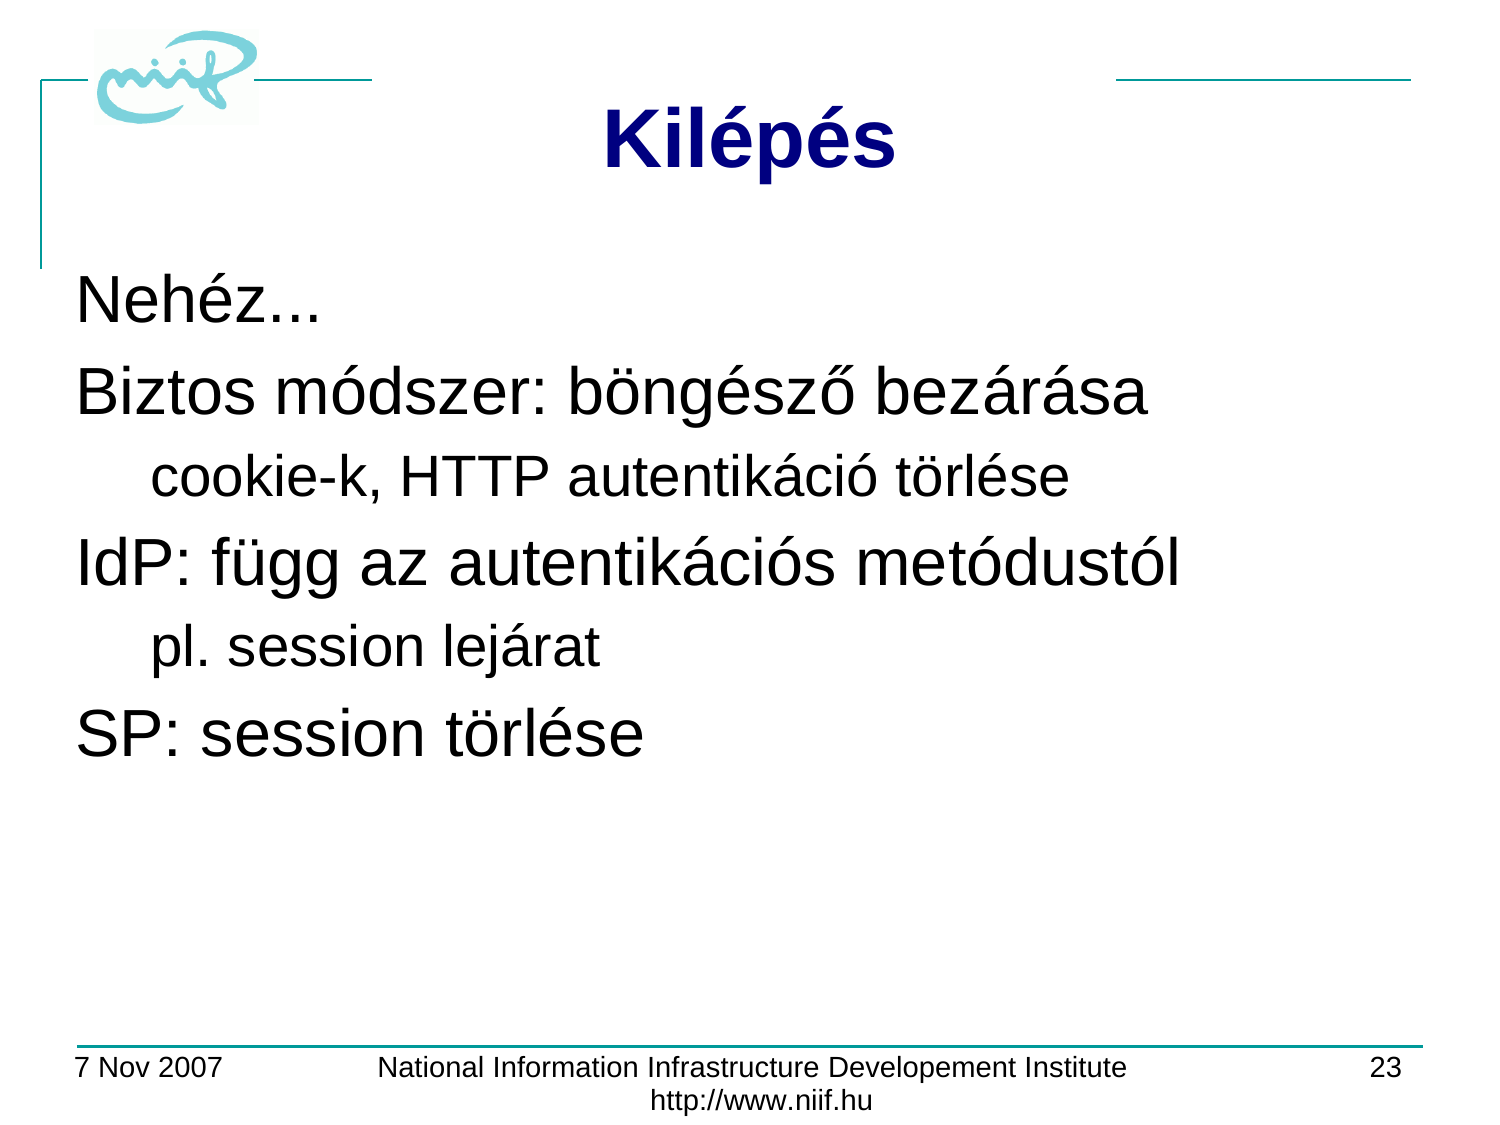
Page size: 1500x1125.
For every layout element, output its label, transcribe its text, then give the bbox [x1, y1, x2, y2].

list Nehéz... Biztos módszer: böngésző bezárása cookie-k, HTTP autentikáció törlése IdP: függ az autentikációs metódustól pl. session lejárat SP: session törlése [75, 262, 1426, 991]
title Kilépés [75, 52, 1426, 226]
picture [94, 29, 259, 52]
